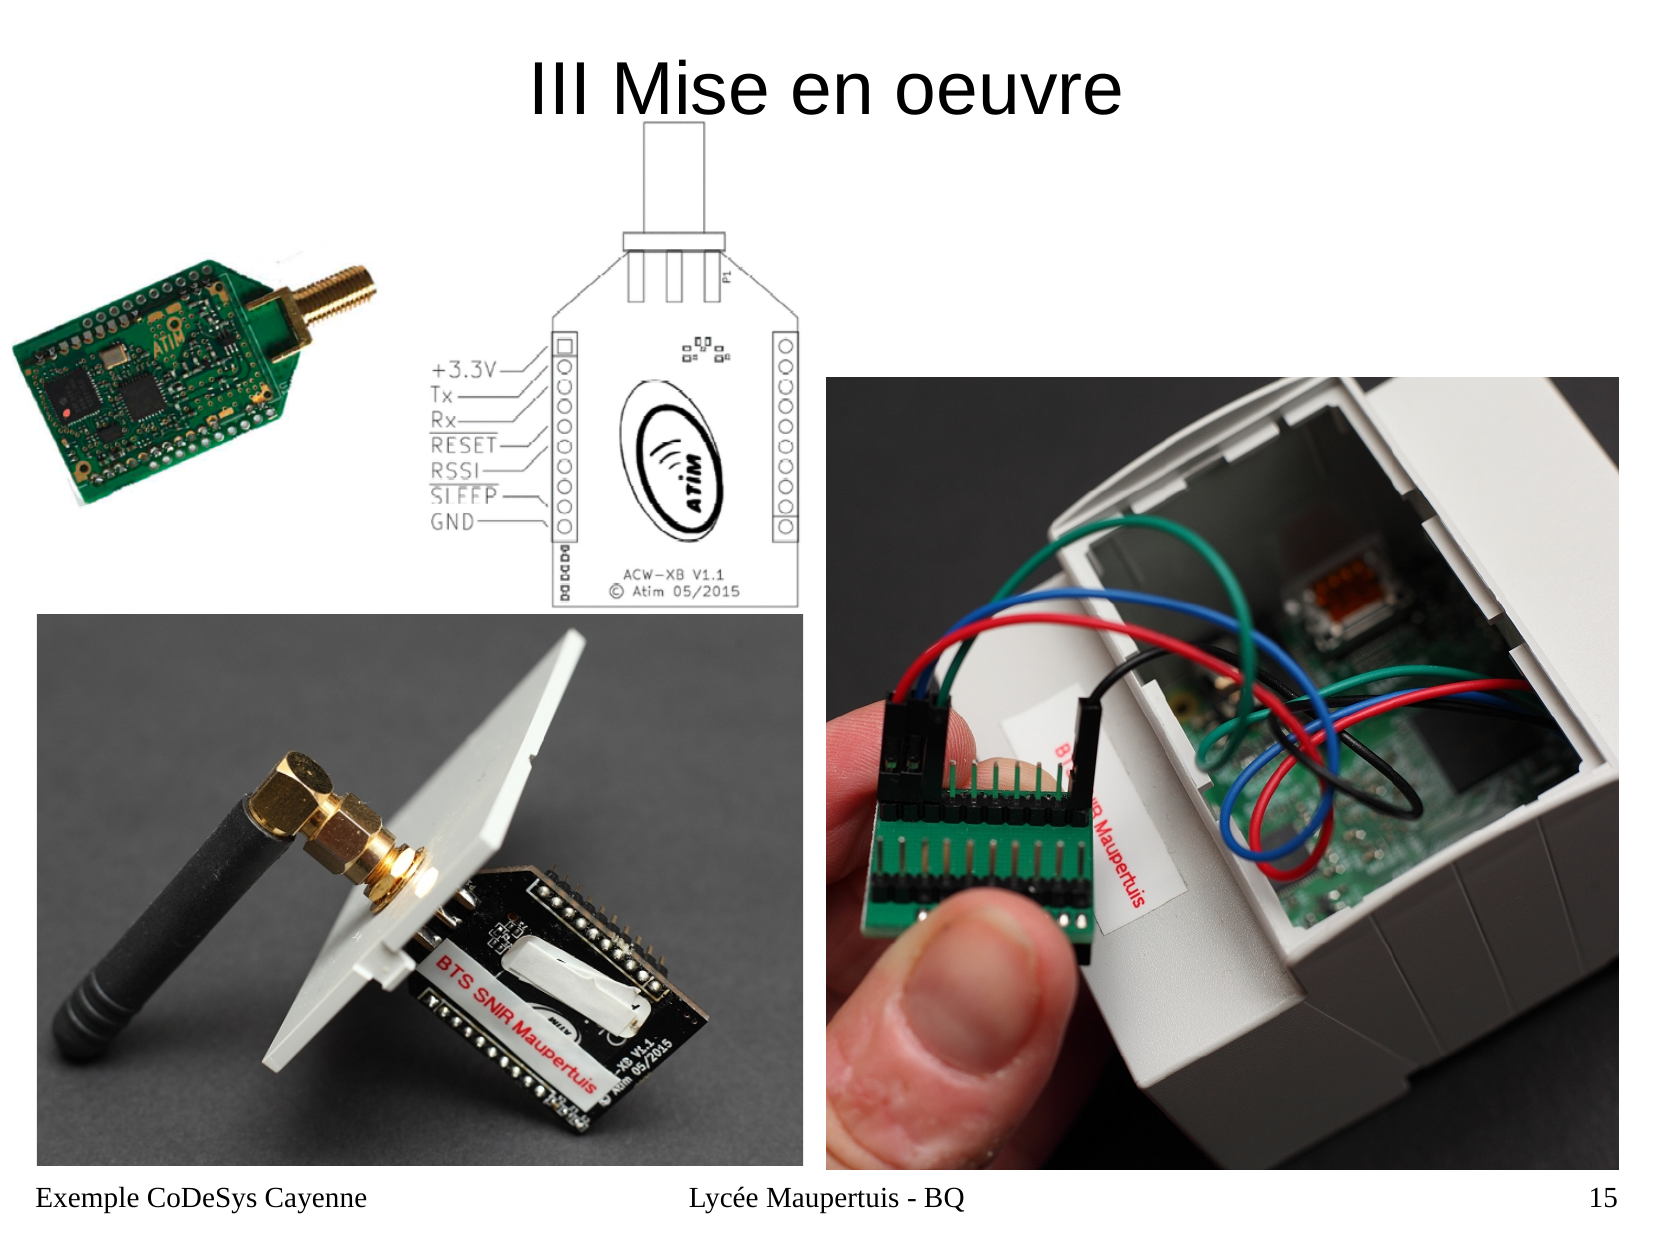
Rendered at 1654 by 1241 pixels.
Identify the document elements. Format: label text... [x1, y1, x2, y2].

picture [826, 377, 1619, 1170]
title III Mise en oeuvre [35, 35, 1619, 142]
picture [11, 118, 804, 1166]
